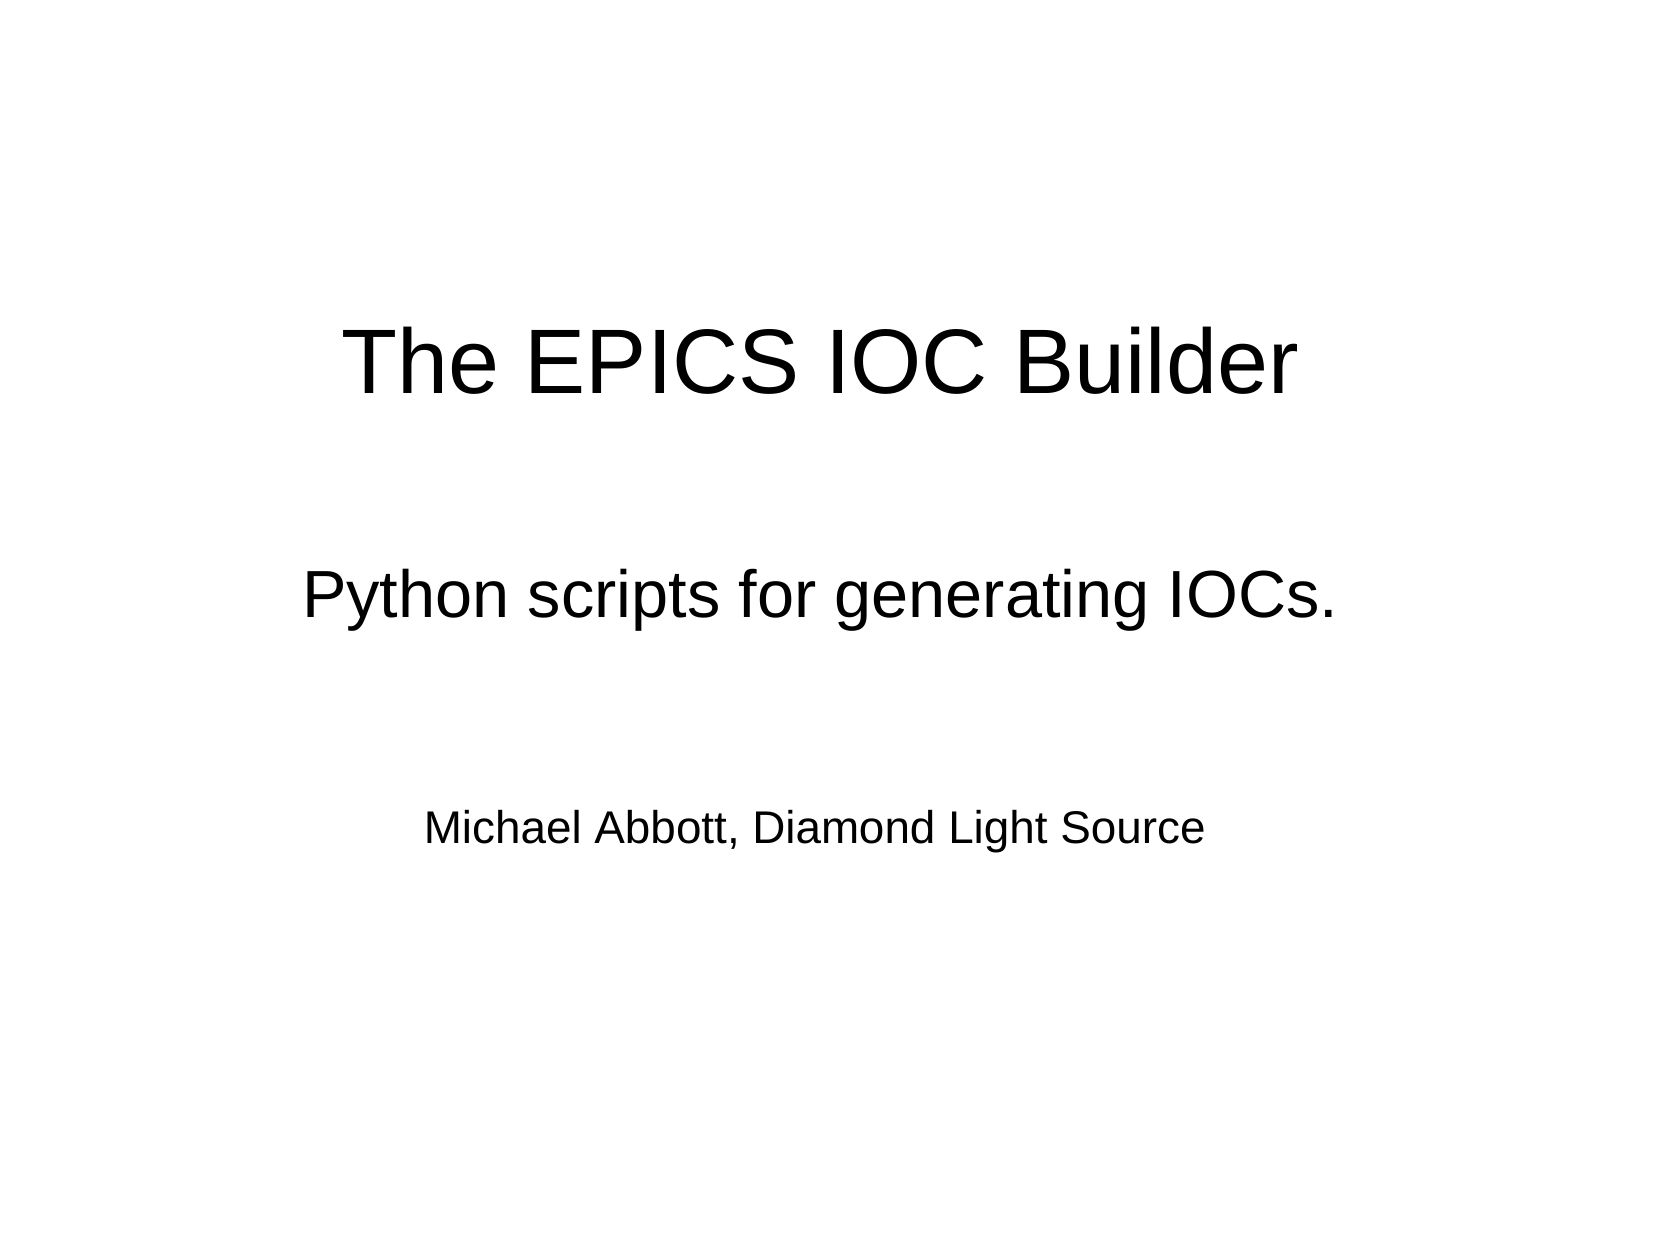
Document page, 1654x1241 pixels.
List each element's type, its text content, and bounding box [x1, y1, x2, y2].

text_box Python scripts for generating IOCs. [76, 506, 1565, 682]
subtitle Michael Abbott, Diamond Light Source [70, 740, 1560, 916]
title The EPICS IOC Builder [76, 265, 1565, 459]
